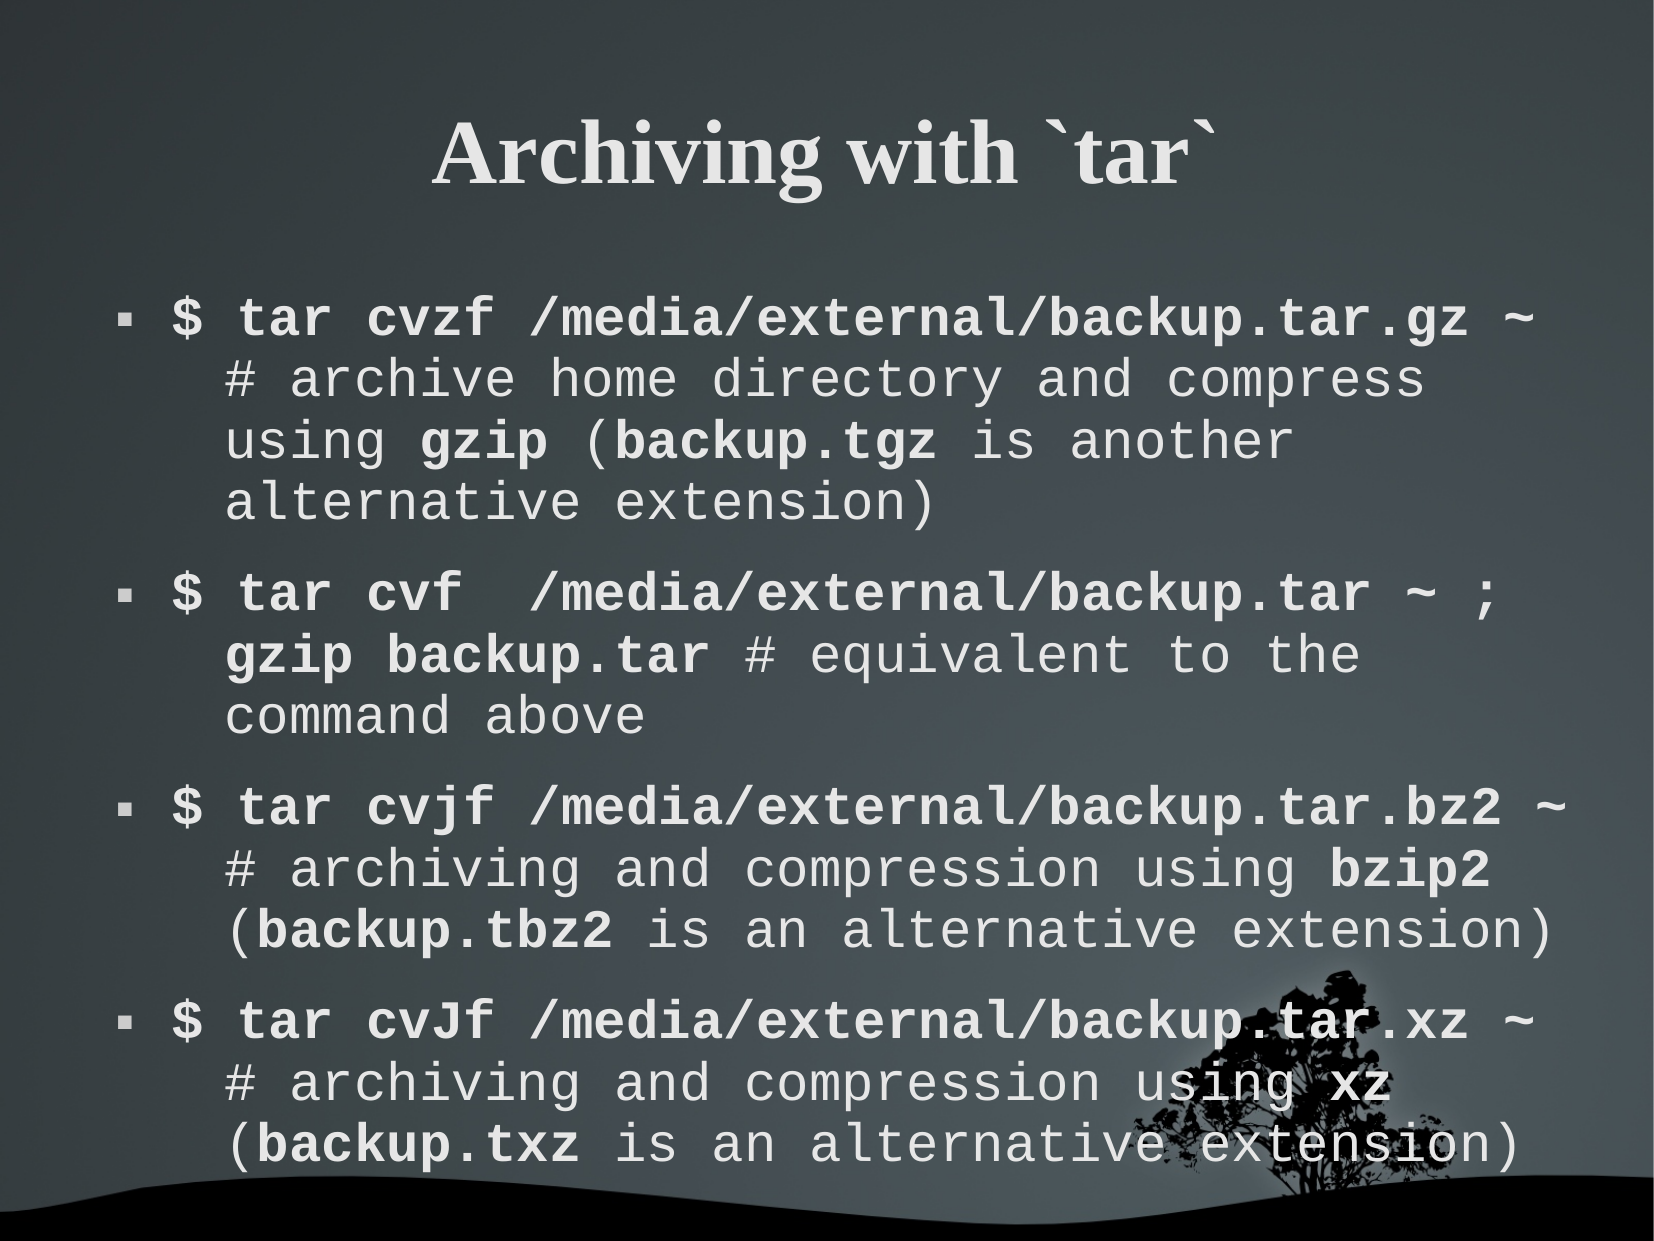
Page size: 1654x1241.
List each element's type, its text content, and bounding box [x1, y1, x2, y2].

list $ tar cvzf /media/external/backup.tar.gz ~ # archive home directory and compress using gzip (backup.tgz is another alternative extension) $ tar cvf /media/external/backup.tar ~ ; gzip backup.tar # equivalent to the command above $ tar cvjf /media/external/backup.tar.bz2 ~ # archiving and compression using bzip2 (backup.tbz2 is an alternative extension) $ tar cvJf /media/external/backup.tar.xz ~ # archiving and compression using xz (backup.txz is an alternative extension) [82, 290, 1571, 1209]
title Archiving with `tar` [82, 49, 1571, 257]
picture [0, 0, 1654, 1241]
